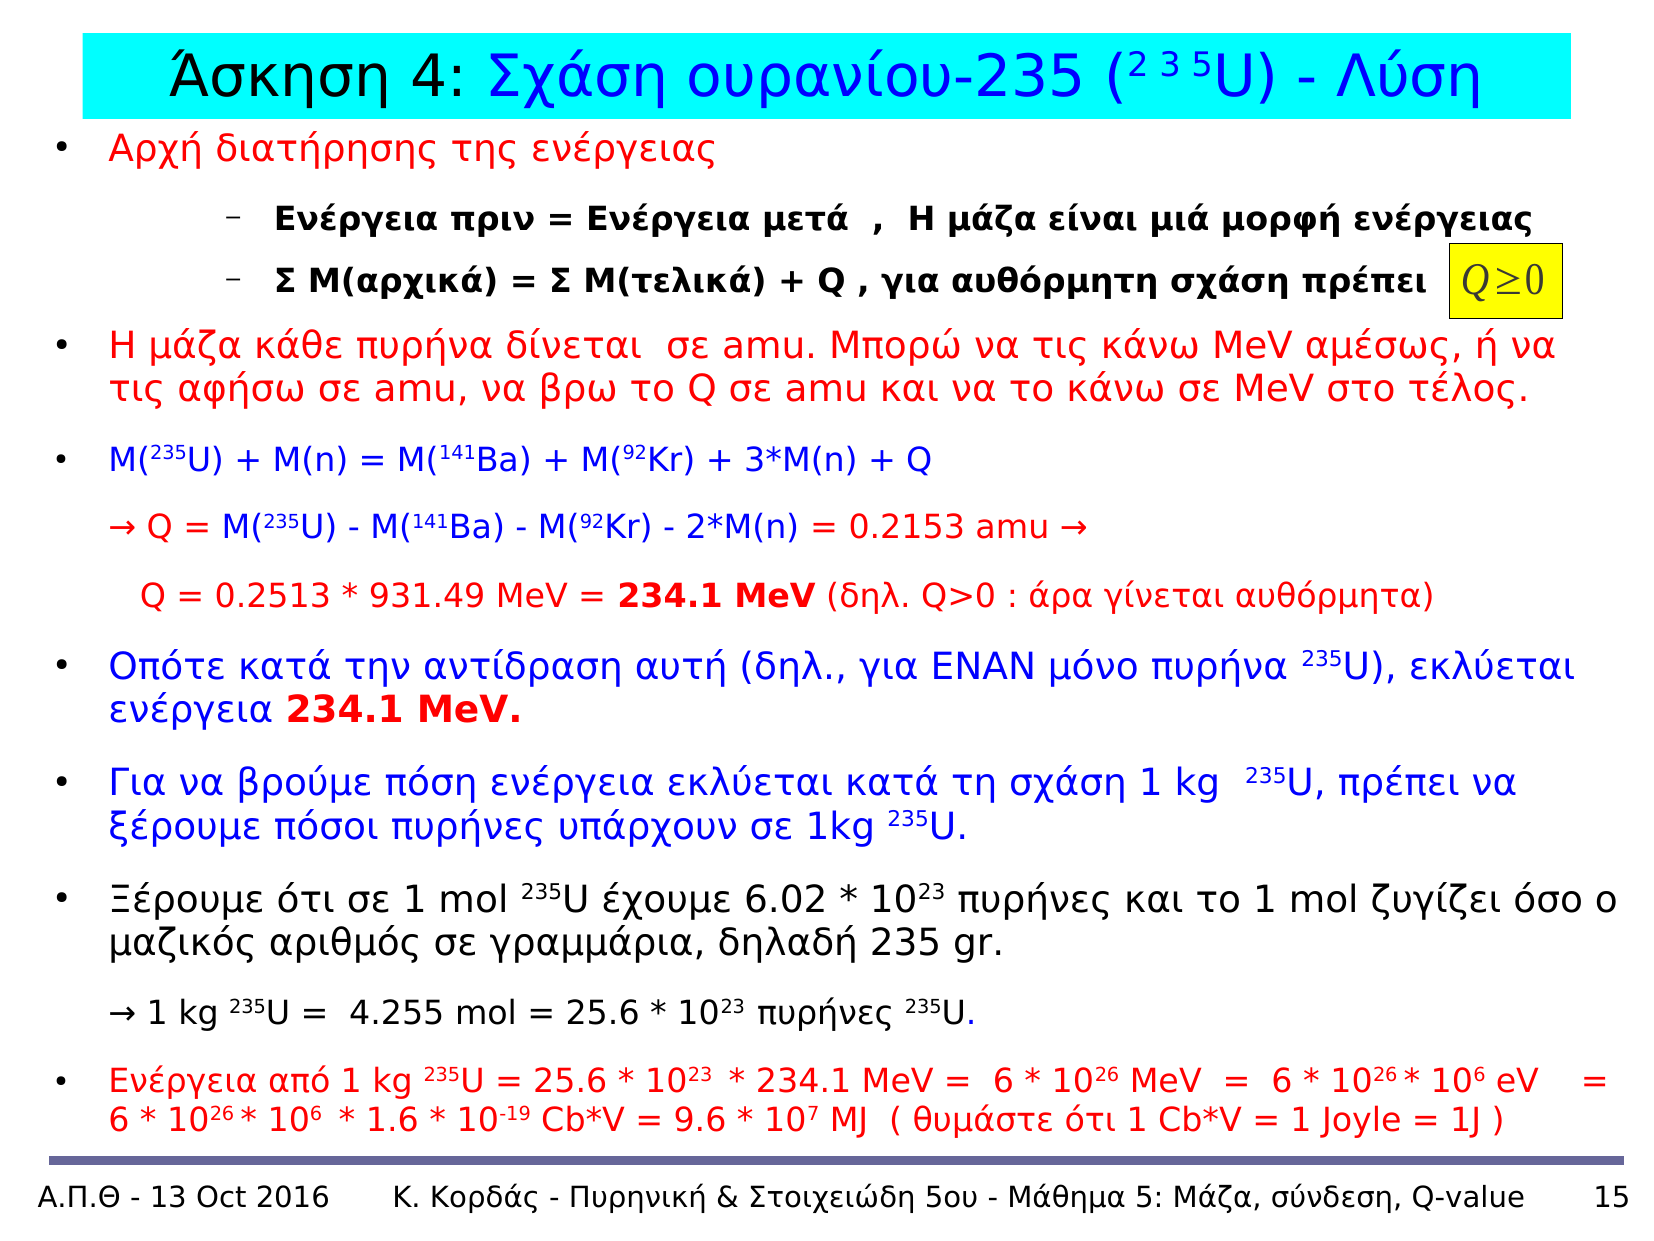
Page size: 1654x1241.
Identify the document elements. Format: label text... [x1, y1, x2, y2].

chart [1450, 255, 1559, 306]
list Αρχή διατήρησης της ενέργειας Ενέργεια πριν = Ενέργεια μετά , Η μάζα είναι μιά μορφή ενέργειας Σ Μ(αρχικά) = Σ Μ(τελικά) + Q , για αυθόρμητη σχάση πρέπει Η μάζα κάθε πυρήνα δίνεται σε amu. Mπορώ να τις κάνω MeV αμέσως, ή να τις αφήσω σε amu, να βρω το Q σε amu και να το κάνω σε MeV στο τέλος. Μ(235U) + M(n) = Μ(141Ba) + M(92Kr) + 3*M(n) + Q → Q = Μ(235U) - Μ(141Ba) - M(92Kr) - 2*M(n) = 0.2153 amu → Q = 0.2513 * 931.49 MeV = 234.1 MeV (δηλ. Q>0 : άρα γίνεται αυθόρμητα) Οπότε κατά την αντίδραση αυτή (δηλ., για ΕΝΑΝ μόνο πυρήνα 235U), εκλύεται ενέργεια 234.1 MeV. Για να βρούμε πόση ενέργεια εκλύεται κατά τη σχάση 1 kg 235U, πρέπει να ξέρουμε πόσοι πυρήνες υπάρχουν σε 1kg 235U. Ξέρoυμε ότι σε 1 mol 235U έχουμε 6.02 * 1023 πυρήνες και το 1 mol ζυγίζει όσο ο μαζικός αριθμός σε γραμμάρια, δηλαδή 235 gr. → 1 kg 235U = 4.255 mol = 25.6 * 1023 πυρήνες 235U. Ενέργεια από 1 kg 235U = 25.6 * 1023 * 234.1 MeV = 6 * 1026 MeV = 6 * 1026 * 106 eV = 6 * 1026 * 106 * 1.6 * 10-19 Cb*V = 9.6 * 107 MJ ( θυμάστε ότι 1 Cb*V = 1 Joyle = 1J ) [37, 126, 1622, 1156]
text_box [1449, 243, 1563, 319]
title Άσκηση 4: Σχάση ουρανίου-235 (2 3 5U) - Λύση [82, 33, 1571, 119]
